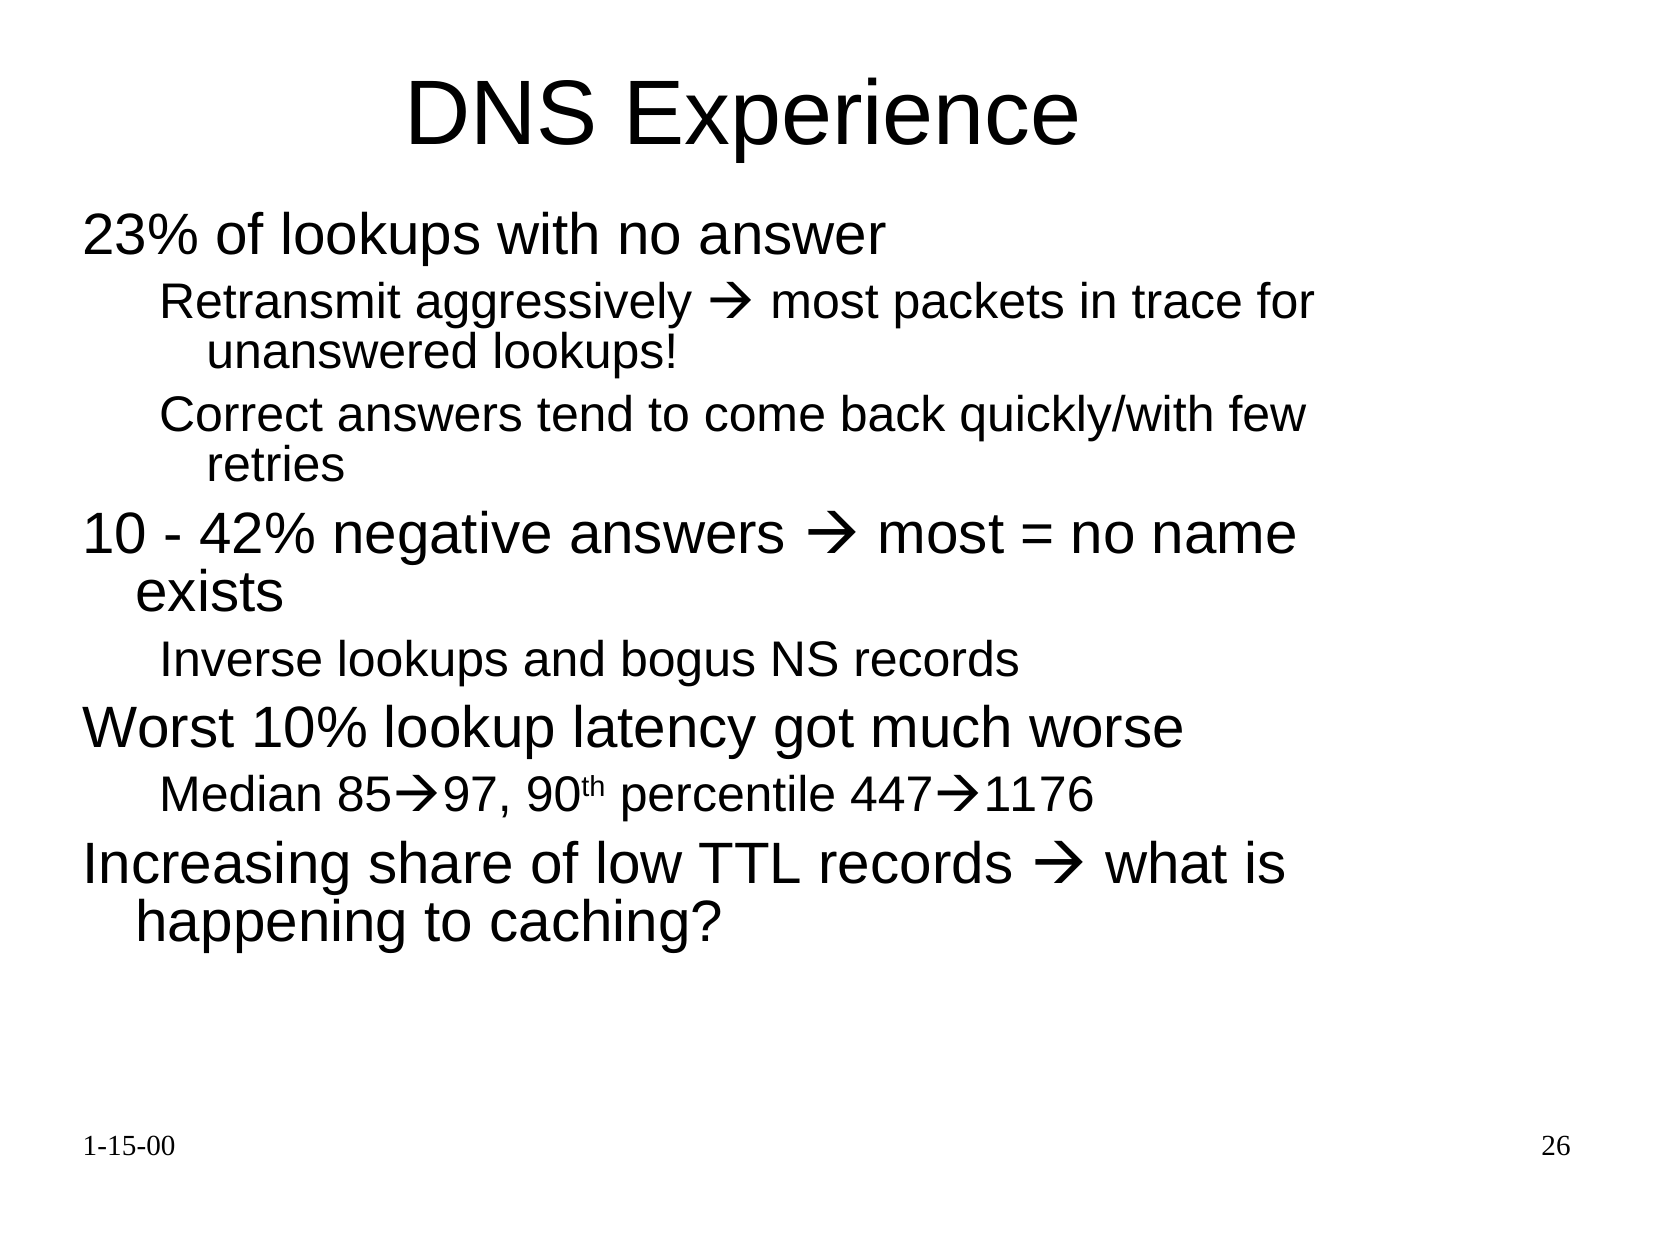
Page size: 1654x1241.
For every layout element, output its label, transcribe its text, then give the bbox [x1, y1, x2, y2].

title DNS Experience [49, 49, 1438, 176]
list 23% of lookups with no answer Retransmit aggressively  most packets in trace for unanswered lookups! Correct answers tend to come back quickly/with few retries 10 - 42% negative answers  most = no name exists Inverse lookups and bogus NS records Worst 10% lookup latency got much worse Median 8597, 90th percentile 4471176 Increasing share of low TTL records  what is happening to caching? [49, 199, 1438, 1051]
